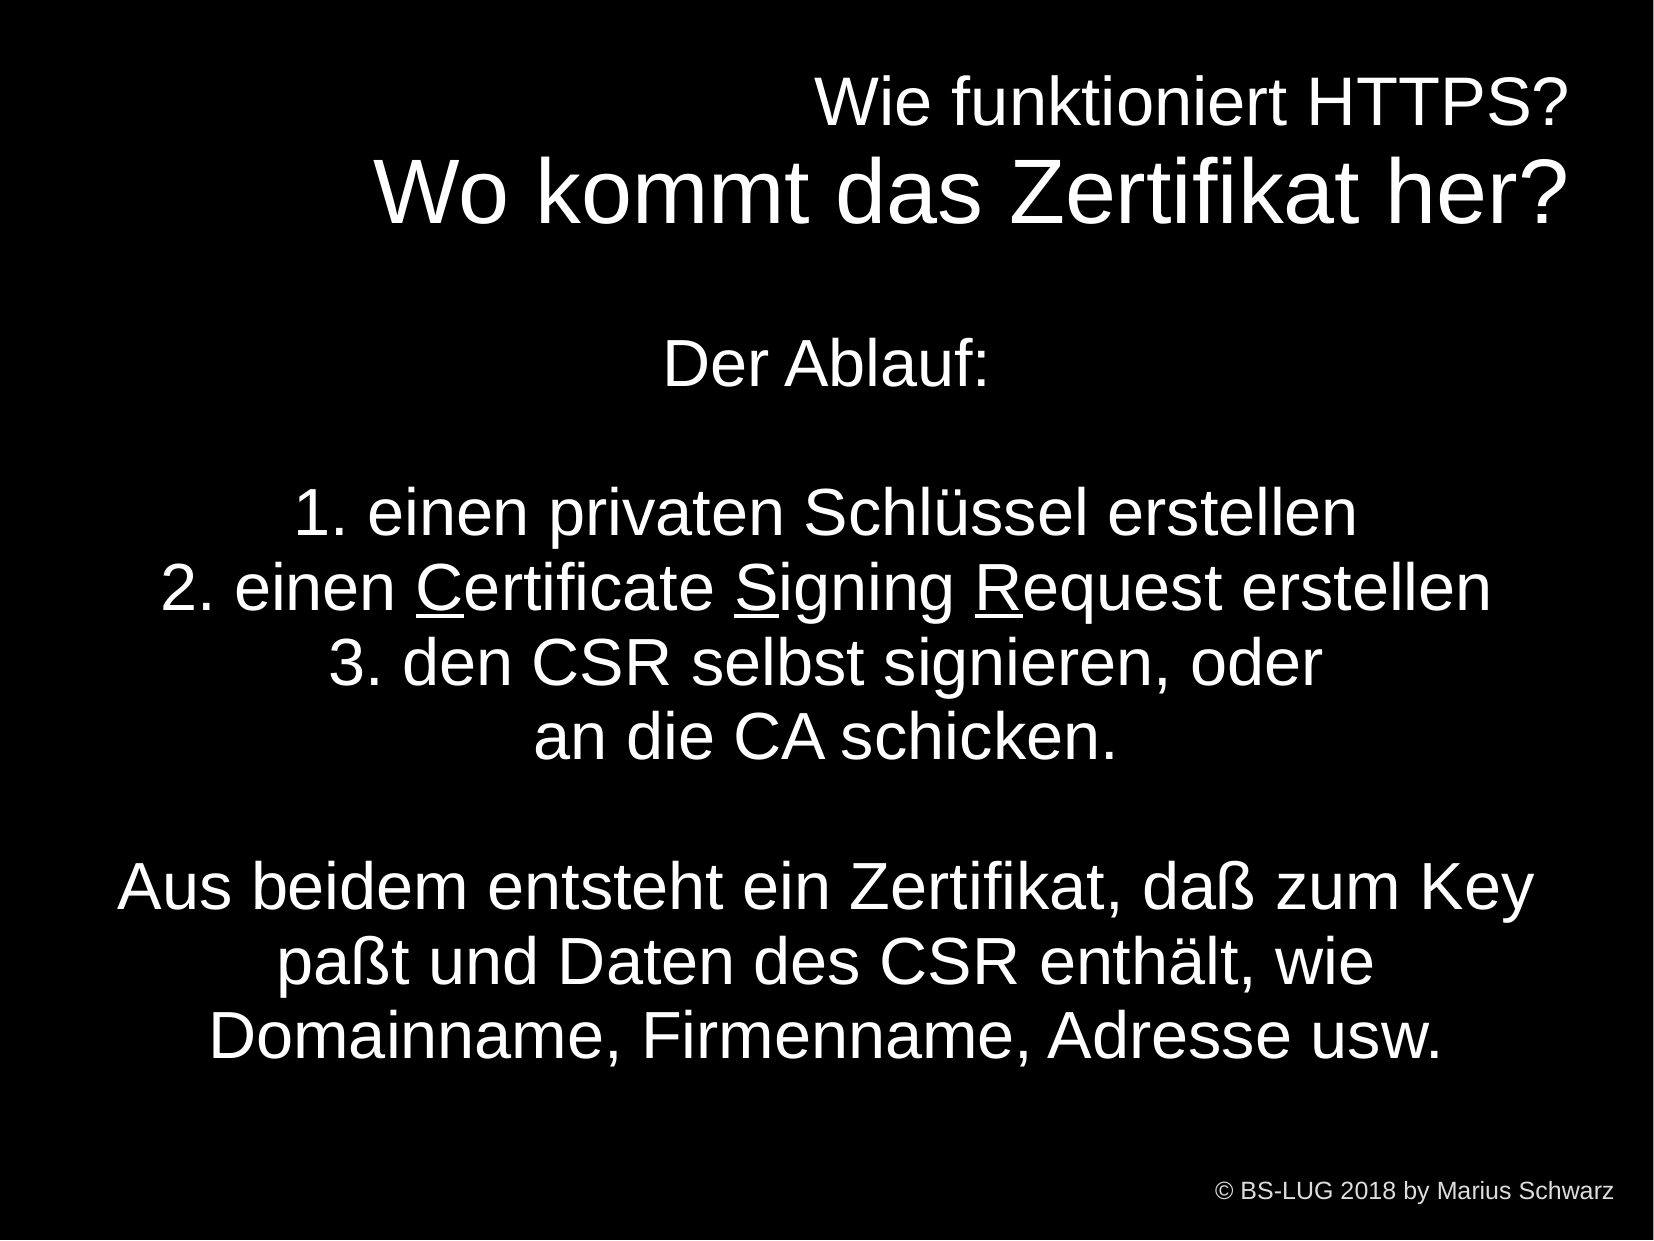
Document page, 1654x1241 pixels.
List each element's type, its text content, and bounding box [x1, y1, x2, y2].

title Wie funktioniert HTTPS? Wo kommt das Zertifikat her? [82, 49, 1571, 257]
text_box © BS-LUG 2018 by Marius Schwarz [1133, 1169, 1630, 1213]
subtitle Der Ablauf: 1. einen privaten Schlüssel erstellen 2. einen Certificate Signing Request erstellen 3. den CSR selbst signieren, oder an die CA schicken. Aus beidem entsteht ein Zertifikat, daß zum Key paßt und Daten des CSR enthält, wie Domainname, Firmenname, Adresse usw. [82, 290, 1571, 1109]
